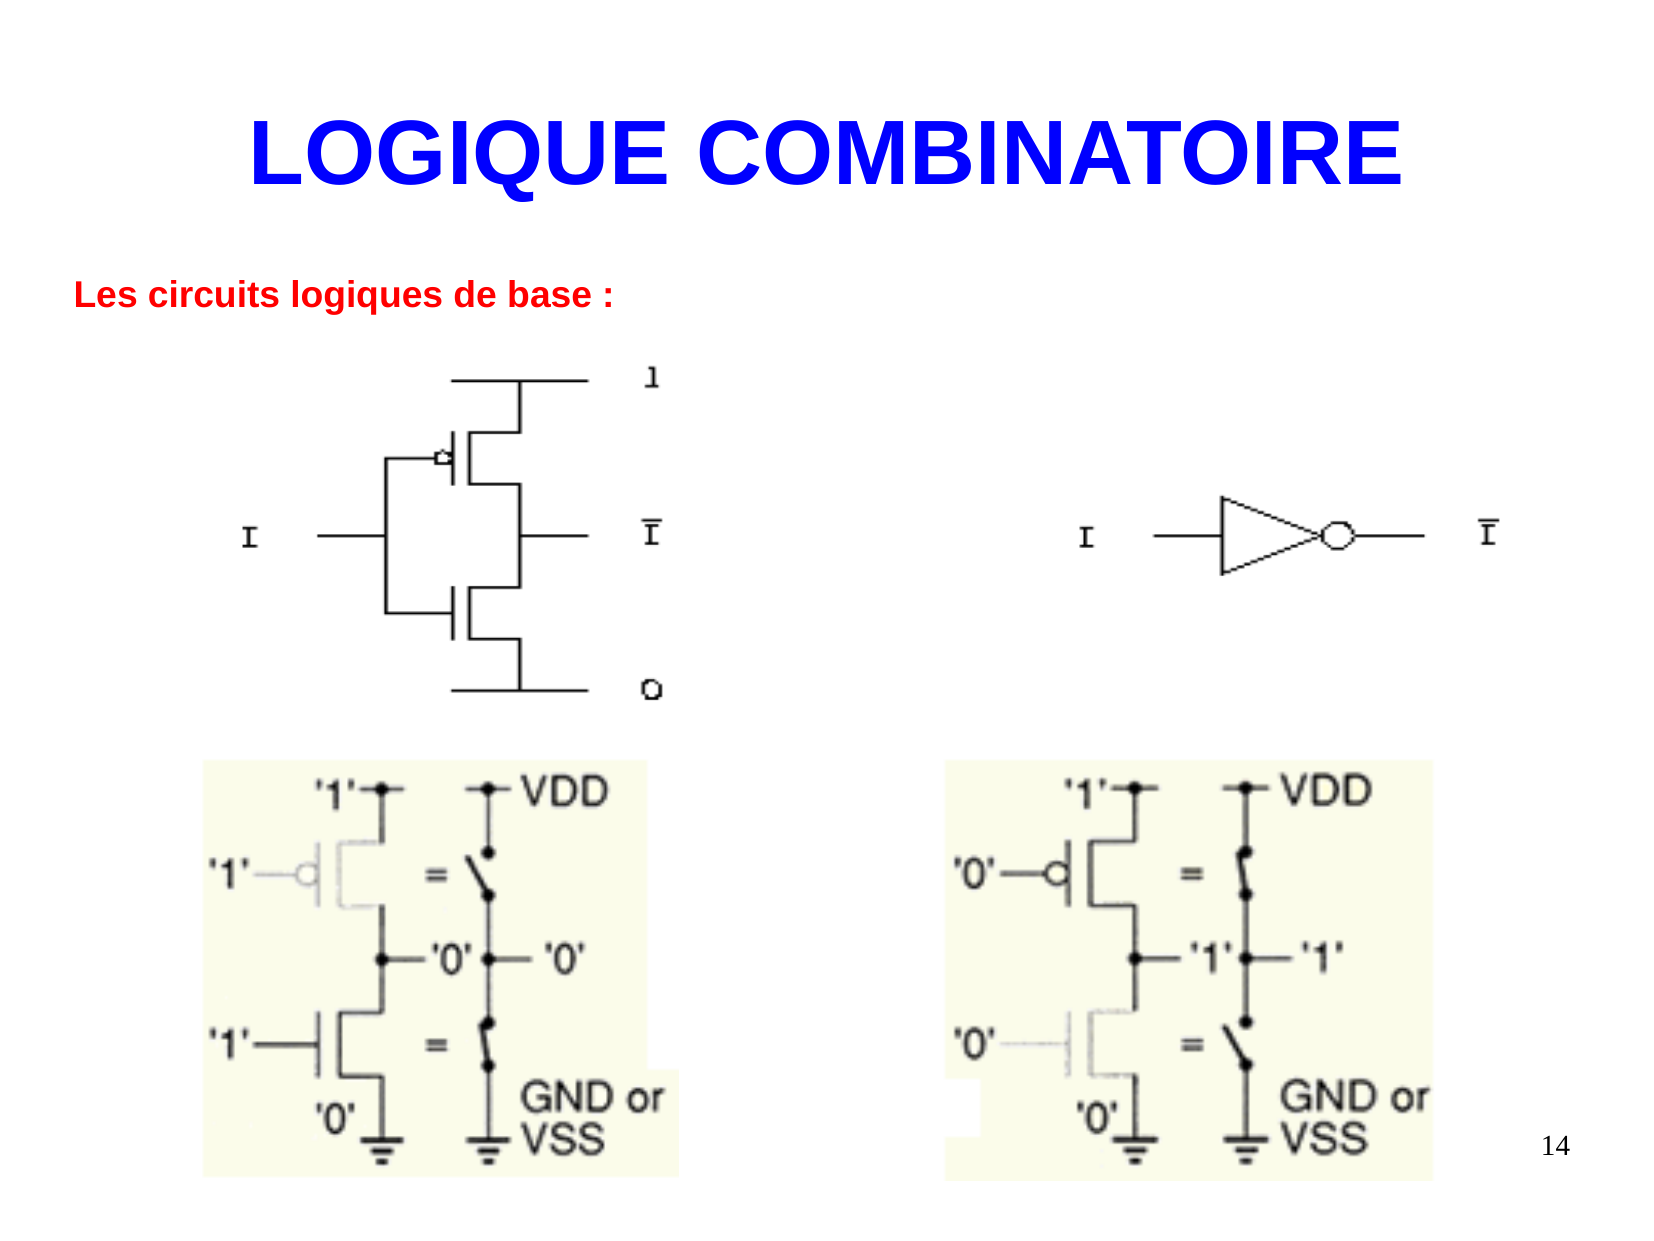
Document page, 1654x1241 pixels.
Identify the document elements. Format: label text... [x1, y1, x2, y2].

picture [930, 758, 1447, 1182]
text_box Les circuits logiques de base : [58, 266, 975, 364]
picture [176, 347, 1536, 709]
picture [198, 758, 679, 1182]
title LOGIQUE COMBINATOIRE [0, 49, 1654, 257]
